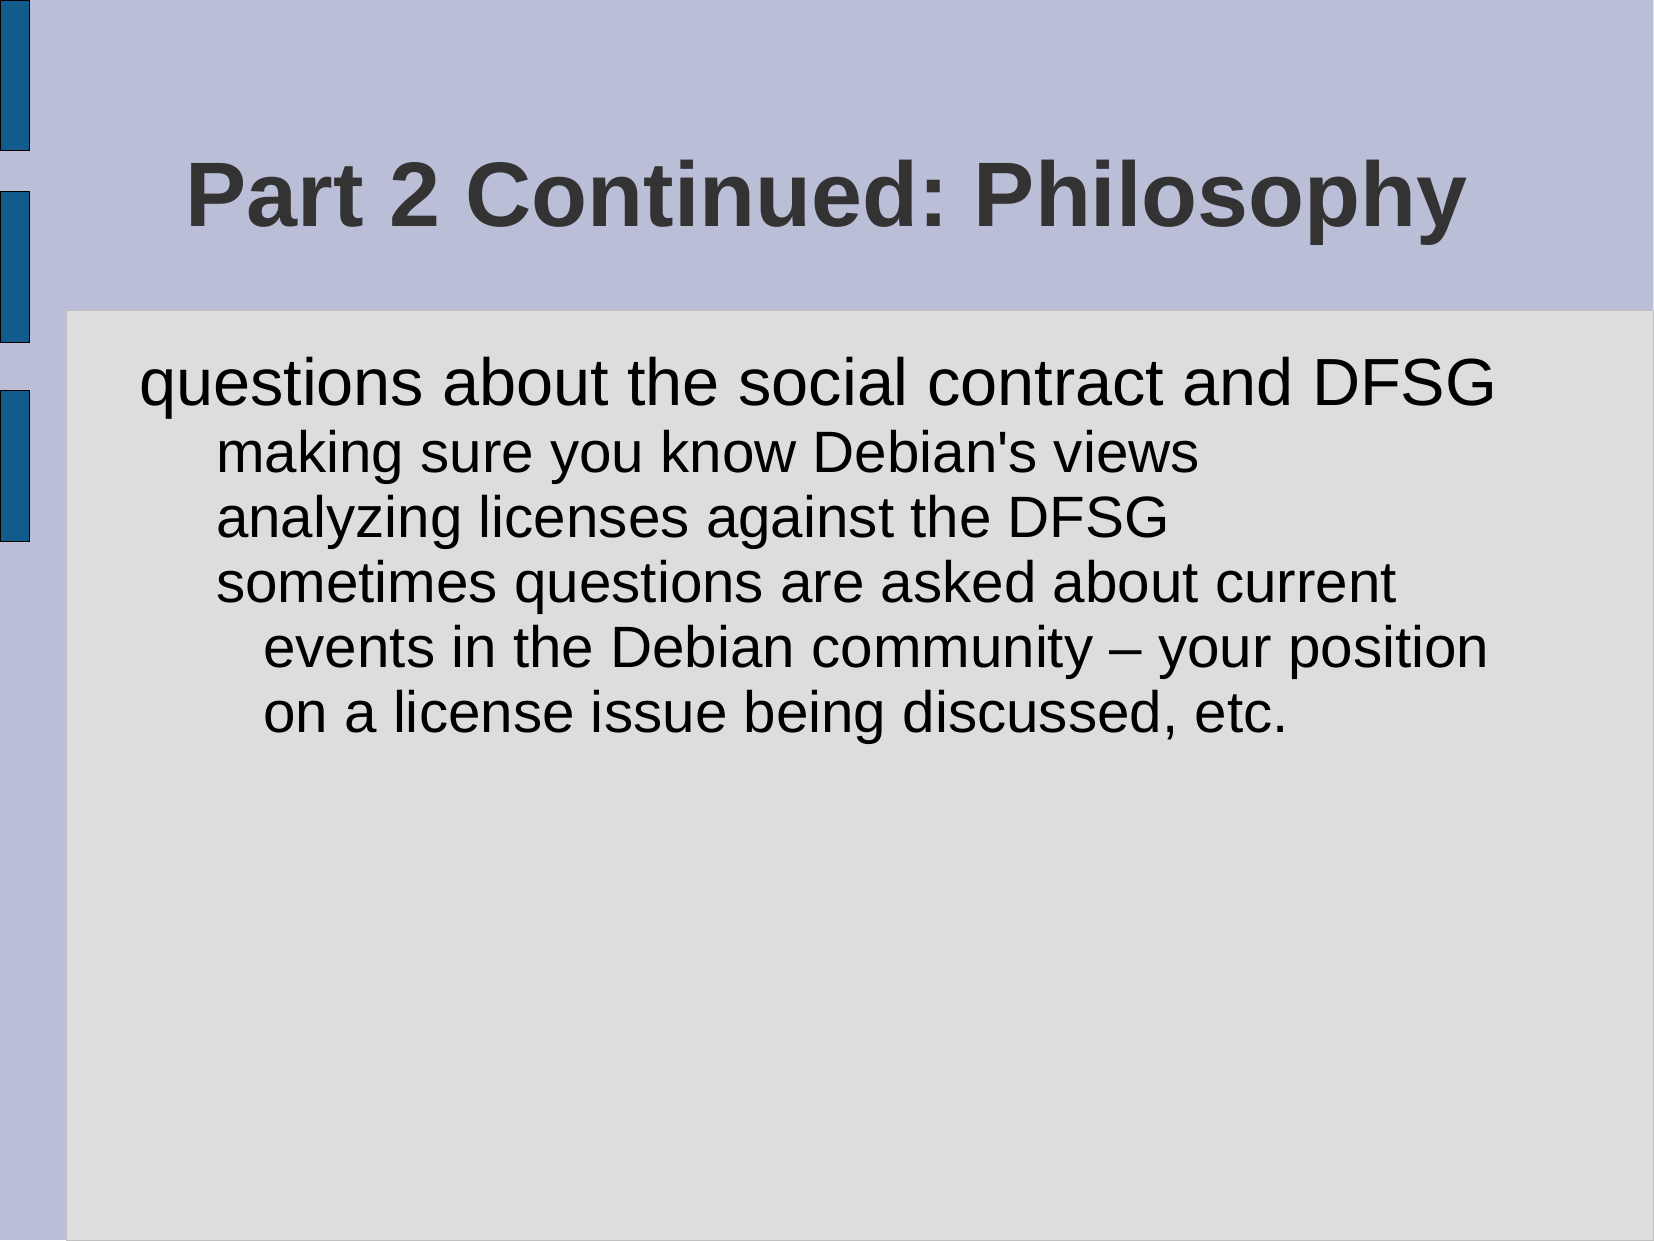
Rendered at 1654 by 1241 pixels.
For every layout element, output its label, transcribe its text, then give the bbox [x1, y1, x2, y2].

list questions about the social contract and DFSG making sure you know Debian's views analyzing licenses against the DFSG sometimes questions are asked about current events in the Debian community – your position on a license issue being discussed, etc. [121, 344, 1534, 1127]
title Part 2 Continued: Philosophy [121, 87, 1534, 302]
